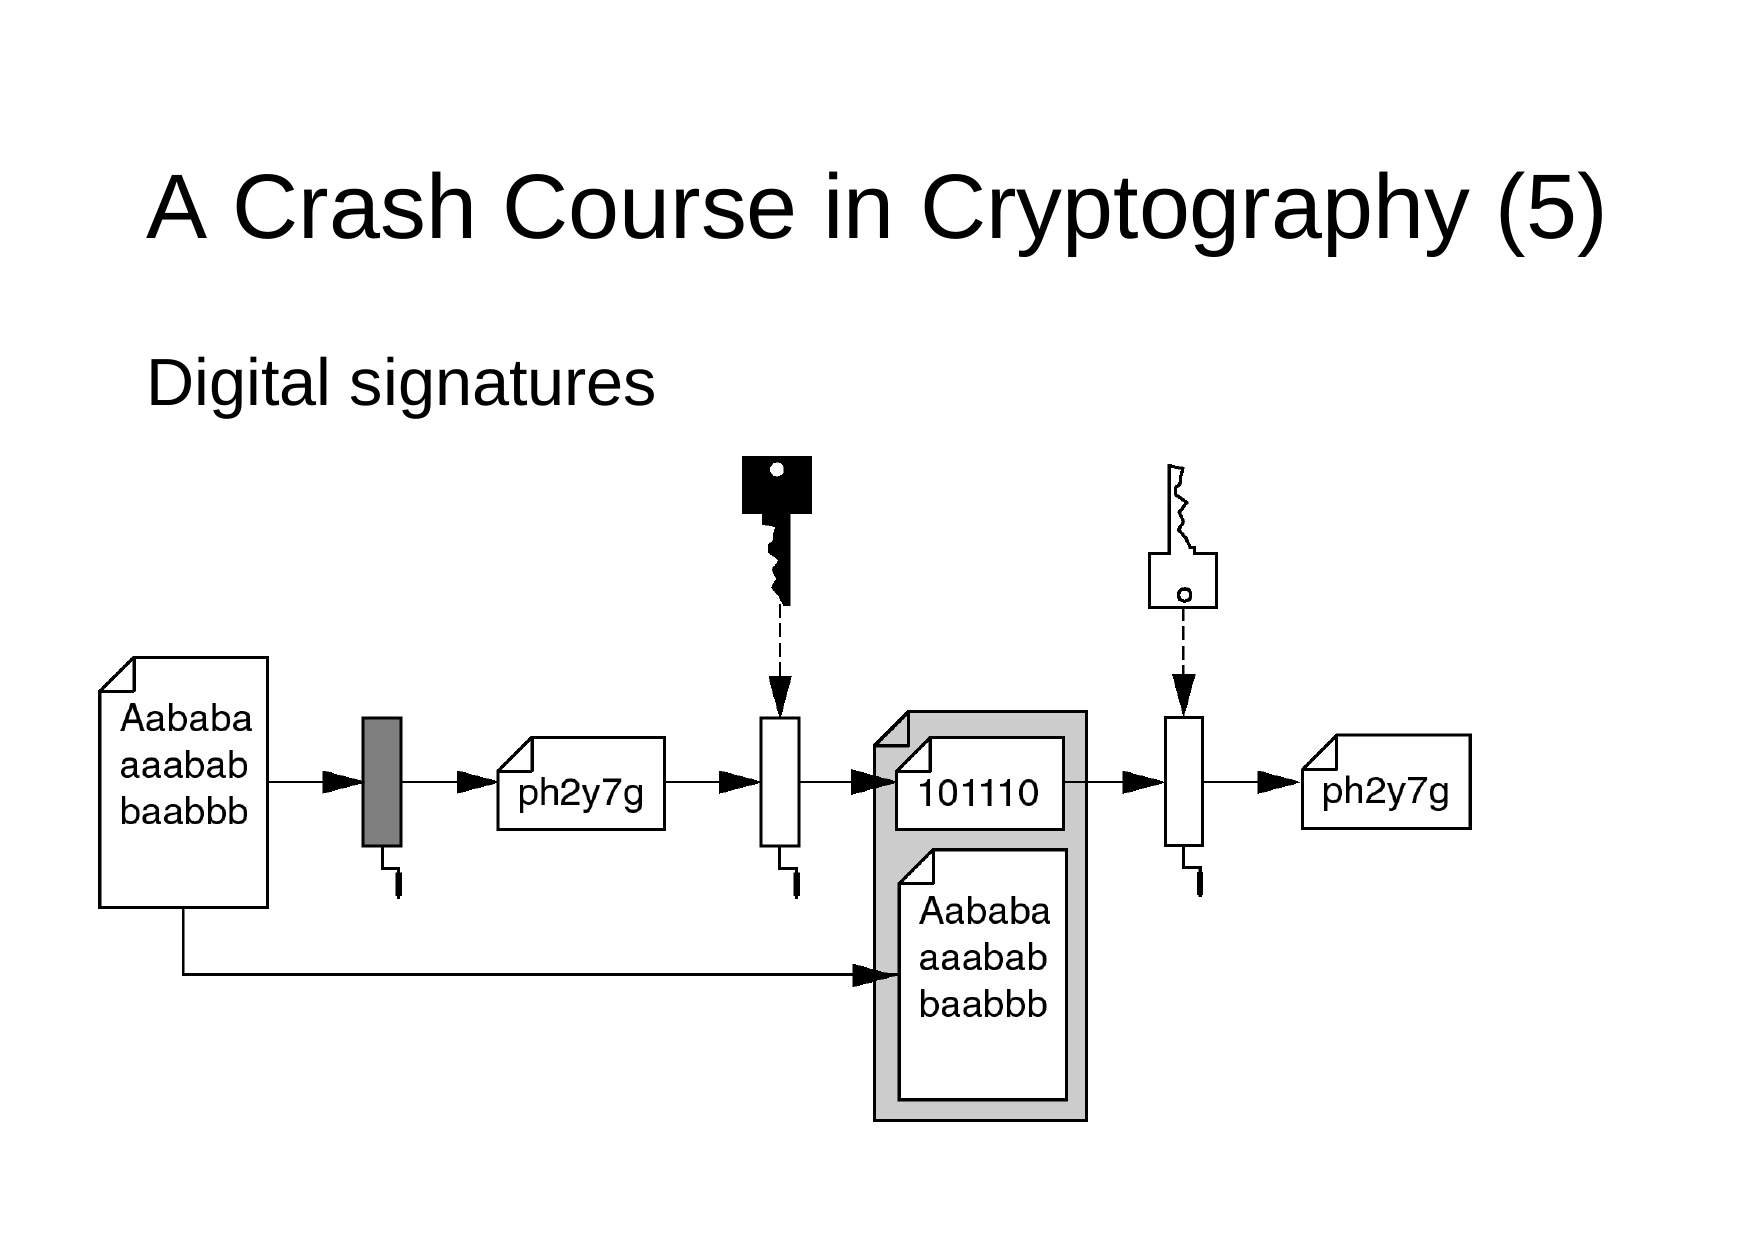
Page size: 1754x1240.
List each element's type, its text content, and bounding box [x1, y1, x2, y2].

list Digital signatures [128, 344, 1627, 456]
list Digital signatures [128, 1122, 1627, 1126]
picture [98, 456, 1628, 1122]
title A Crash Course in Cryptography (5) [128, 102, 1627, 310]
